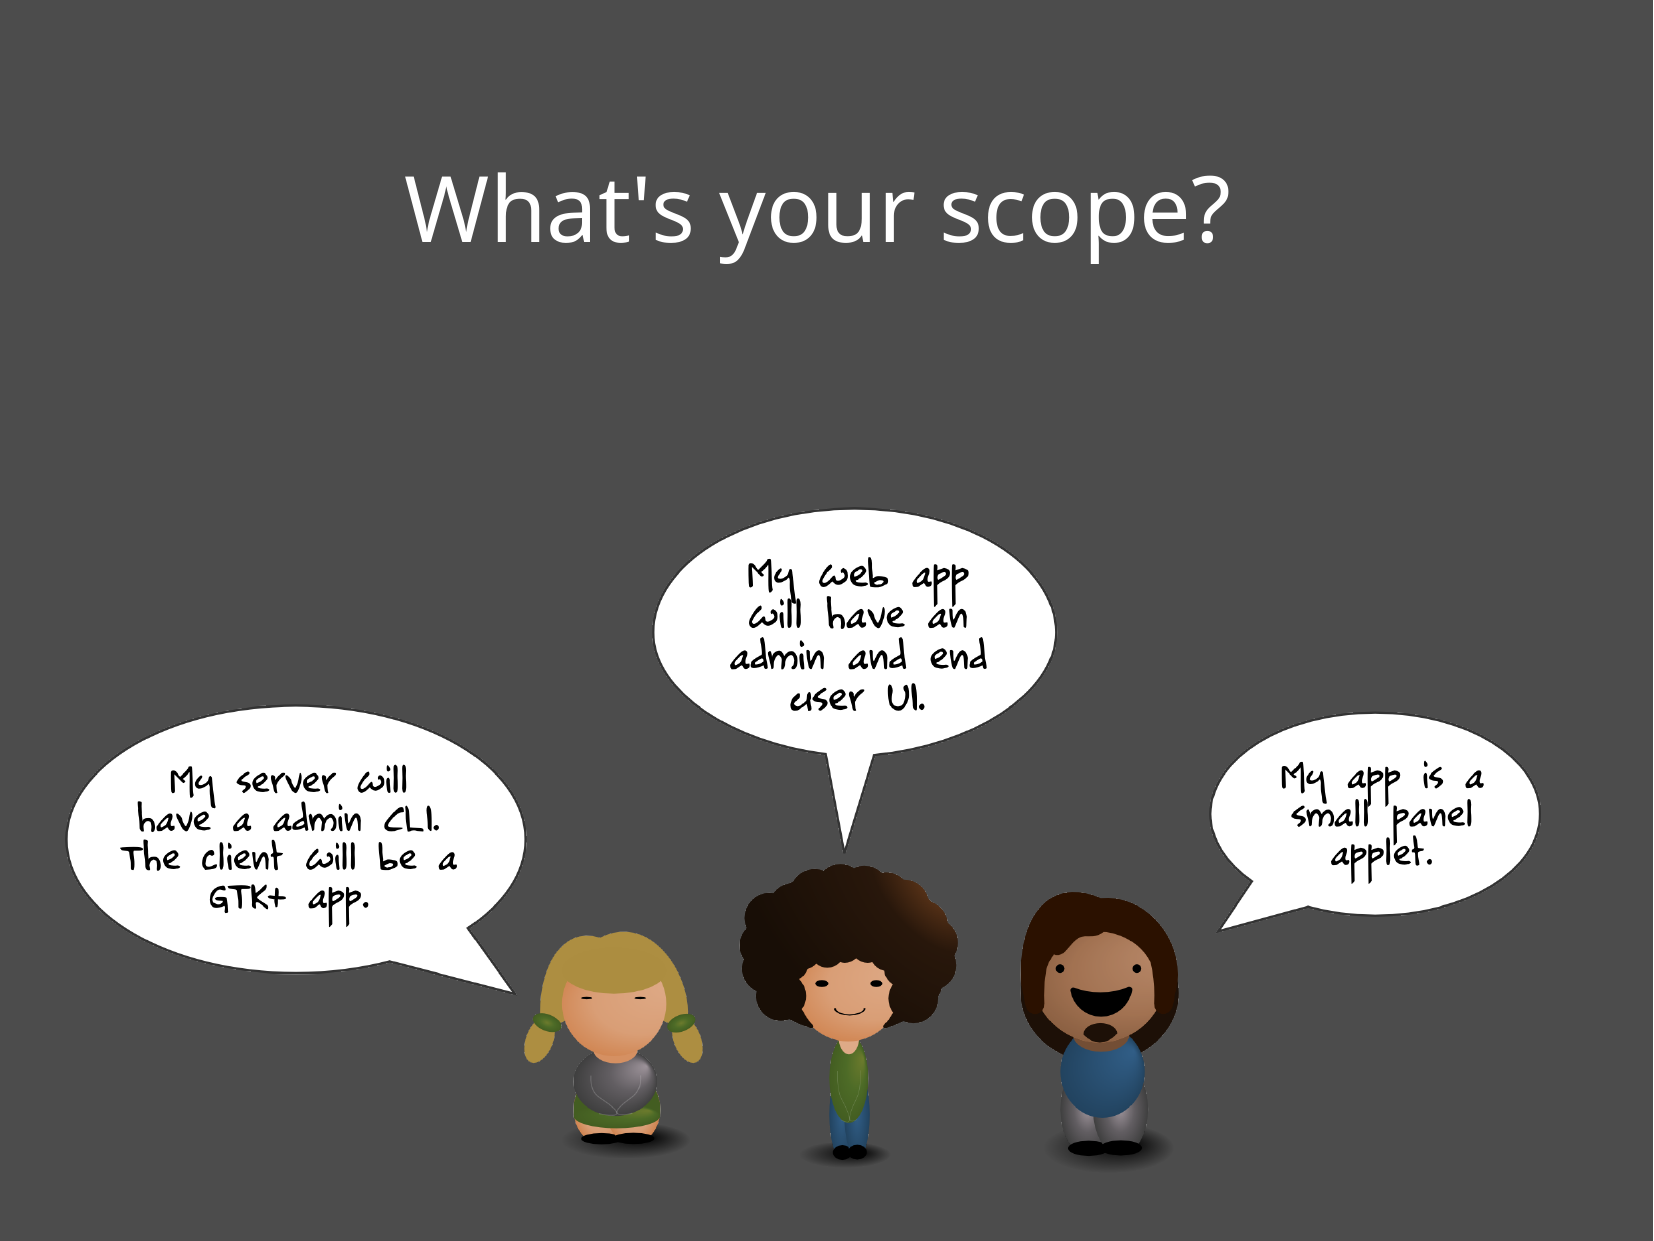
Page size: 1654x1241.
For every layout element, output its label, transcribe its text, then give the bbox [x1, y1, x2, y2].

title What's your scope? [75, 112, 1562, 320]
picture [65, 507, 1541, 1173]
